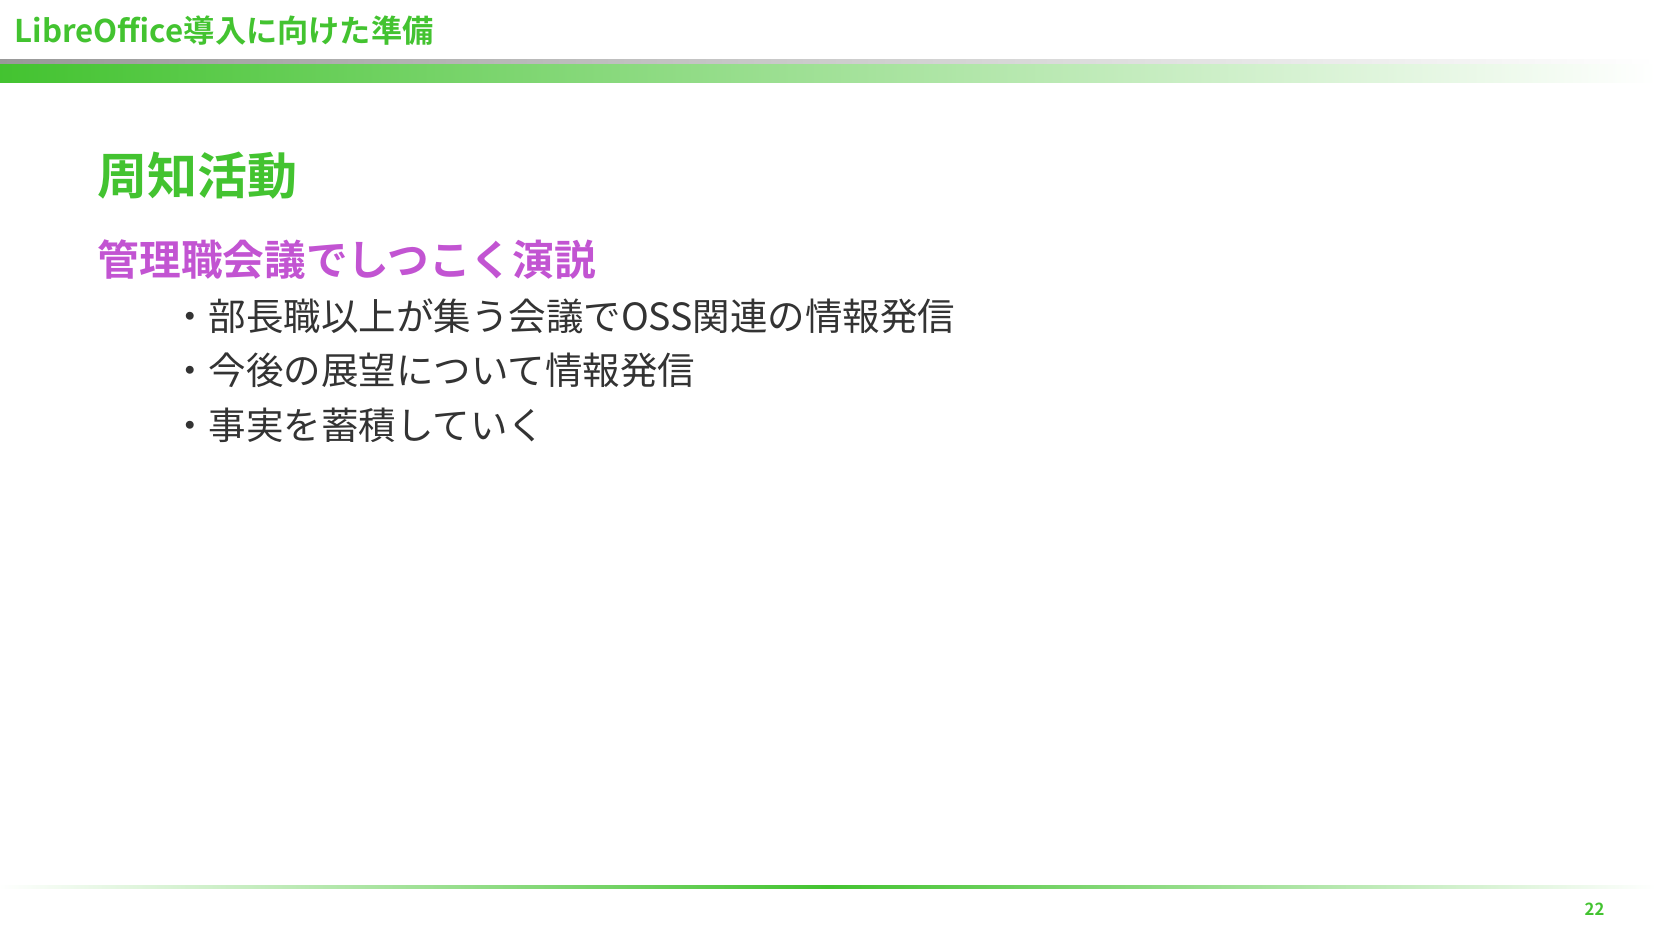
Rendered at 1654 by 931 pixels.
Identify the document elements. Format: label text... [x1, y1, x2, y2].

text_box <番号> [1535, 888, 1654, 928]
text_box [0, 885, 1654, 889]
text_box 周知活動 管理職会議でしつこく演説 ・部長職以上が集う会議でOSS関連の情報発信 ・今後の展望について情報発信 ・事実を蓄積していく [82, 129, 1565, 839]
text_box LibreOffice導入に向けた準備 [0, 0, 1376, 59]
text_box [0, 59, 1654, 83]
